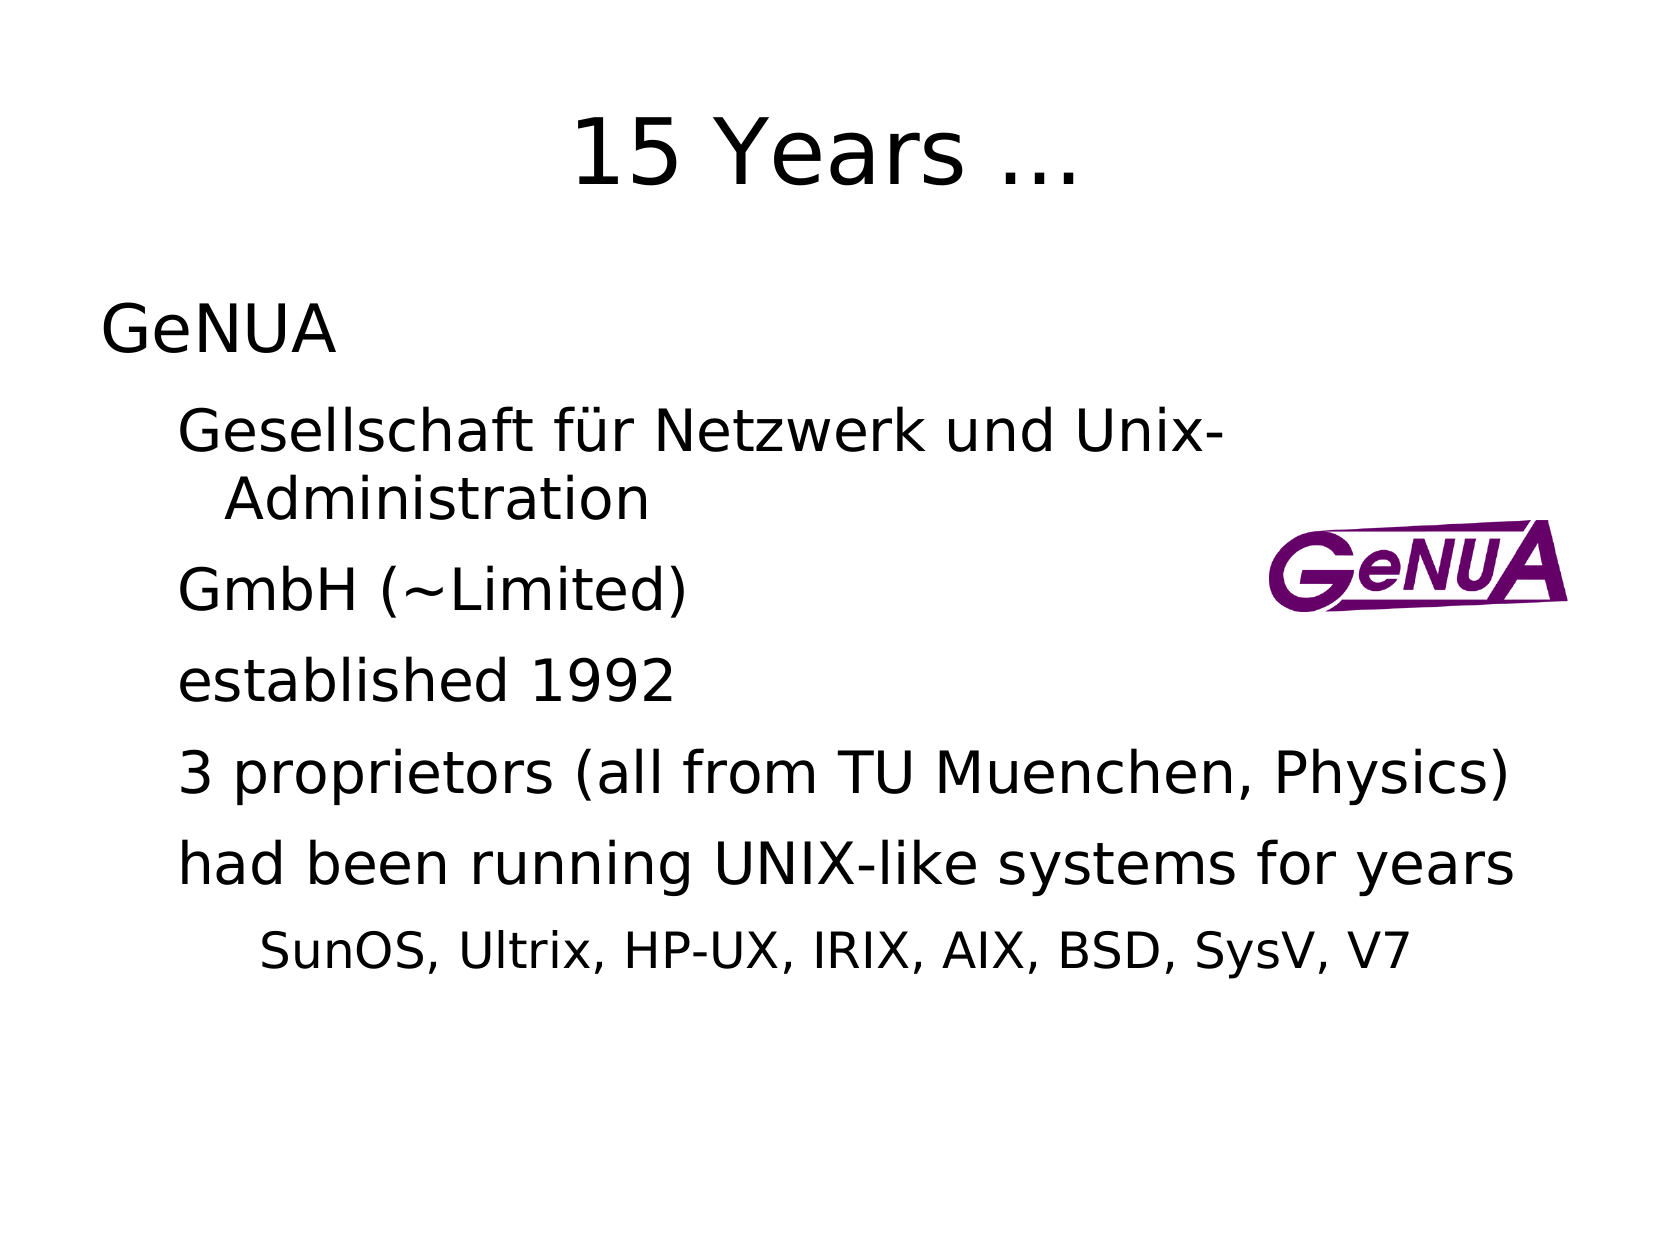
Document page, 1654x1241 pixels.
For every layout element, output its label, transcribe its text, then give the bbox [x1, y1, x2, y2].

picture [1240, 510, 1595, 621]
list GeNUA Gesellschaft für Netzwerk und Unix-Administration GmbH (~Limited) established 1992 3 proprietors (all from TU Muenchen, Physics) had been running UNIX-like systems for years SunOS, Ultrix, HP-UX, IRIX, AIX, BSD, SysV, V7 [82, 290, 1571, 1109]
title 15 Years ... [82, 49, 1571, 257]
